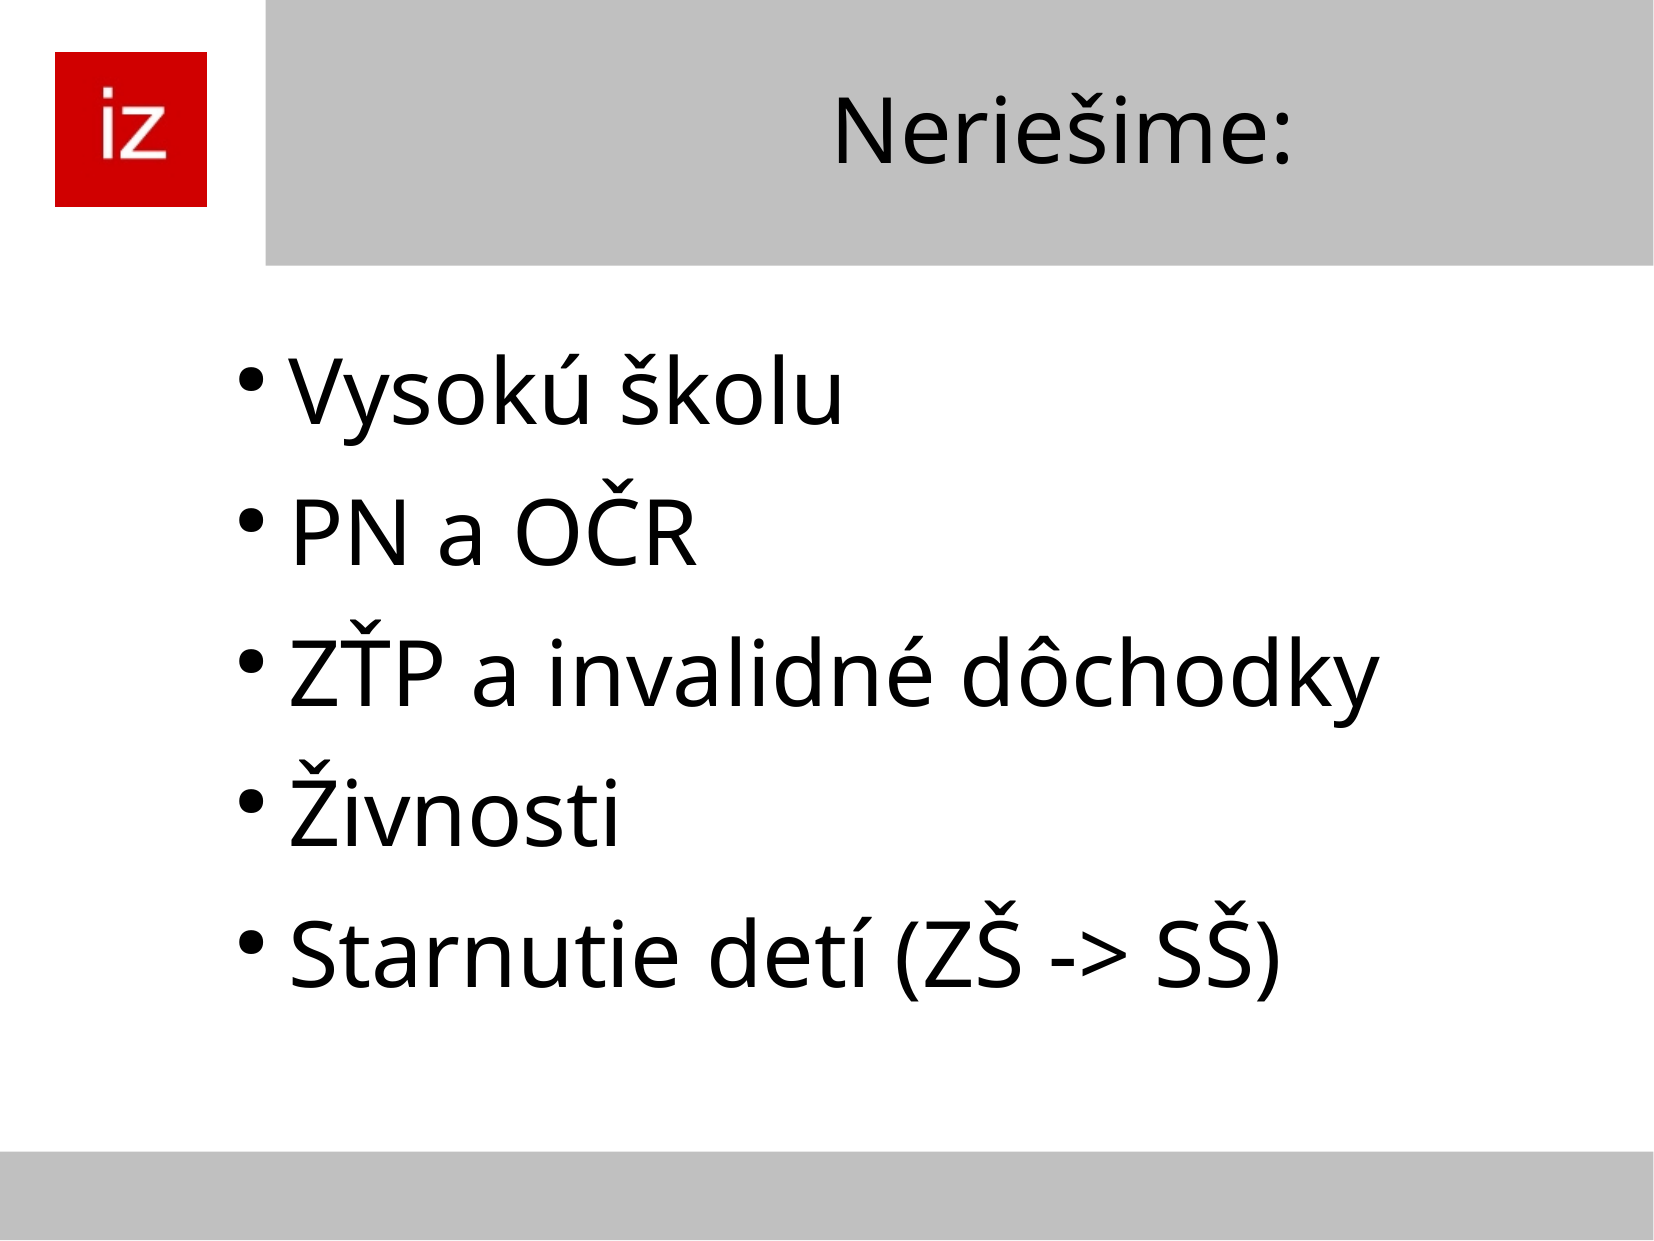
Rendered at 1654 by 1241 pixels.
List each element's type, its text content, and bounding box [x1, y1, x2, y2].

picture [55, 52, 207, 207]
list Vysokú školu PN a OČR ZŤP a invalidné dôchodky Živnosti Starnutie detí (ZŠ -> SŠ) [121, 344, 1533, 1126]
title Neriešime: [561, 29, 1565, 237]
